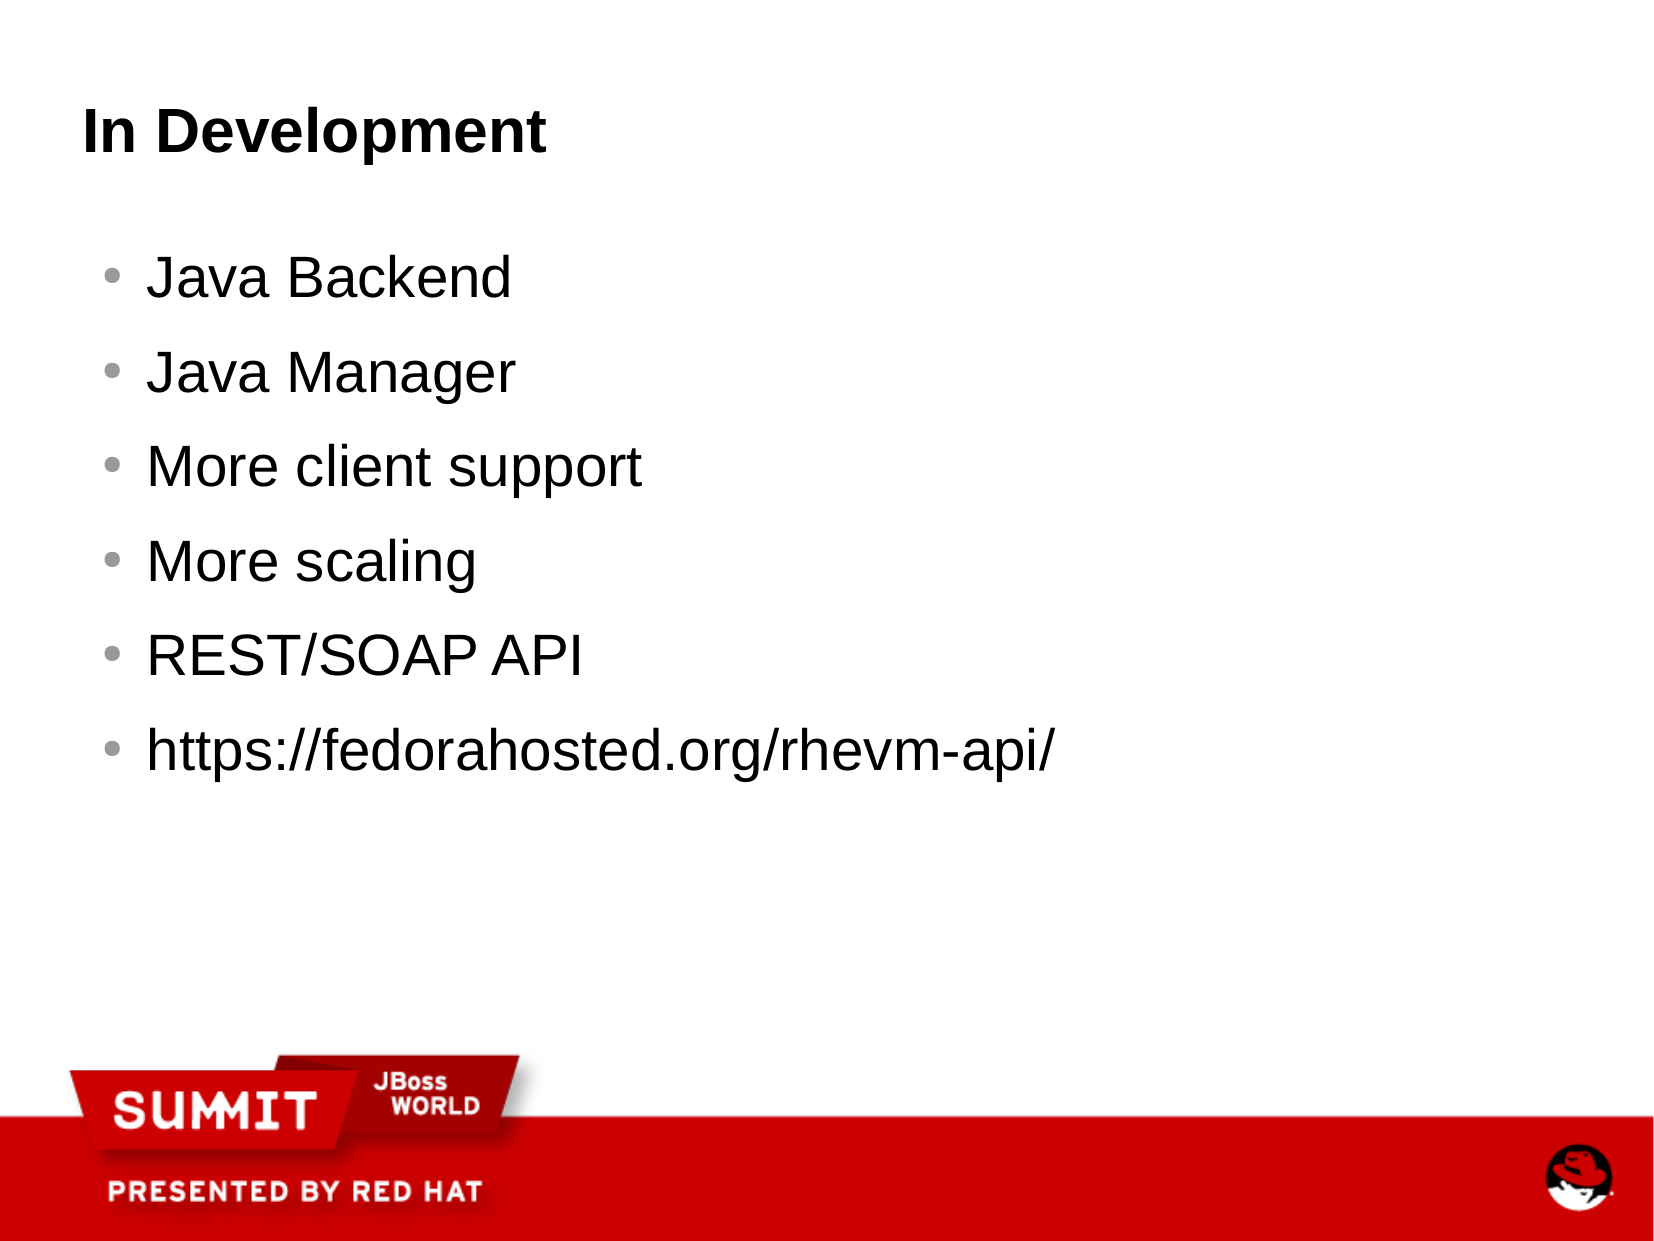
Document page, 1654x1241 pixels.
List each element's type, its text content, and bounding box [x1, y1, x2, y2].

title In Development [82, 45, 1571, 218]
picture [0, 1043, 1654, 1241]
list Java Backend Java Manager More client support More scaling REST/SOAP API https://fedorahosted.org/rhevm-api/ [86, 244, 1576, 1024]
